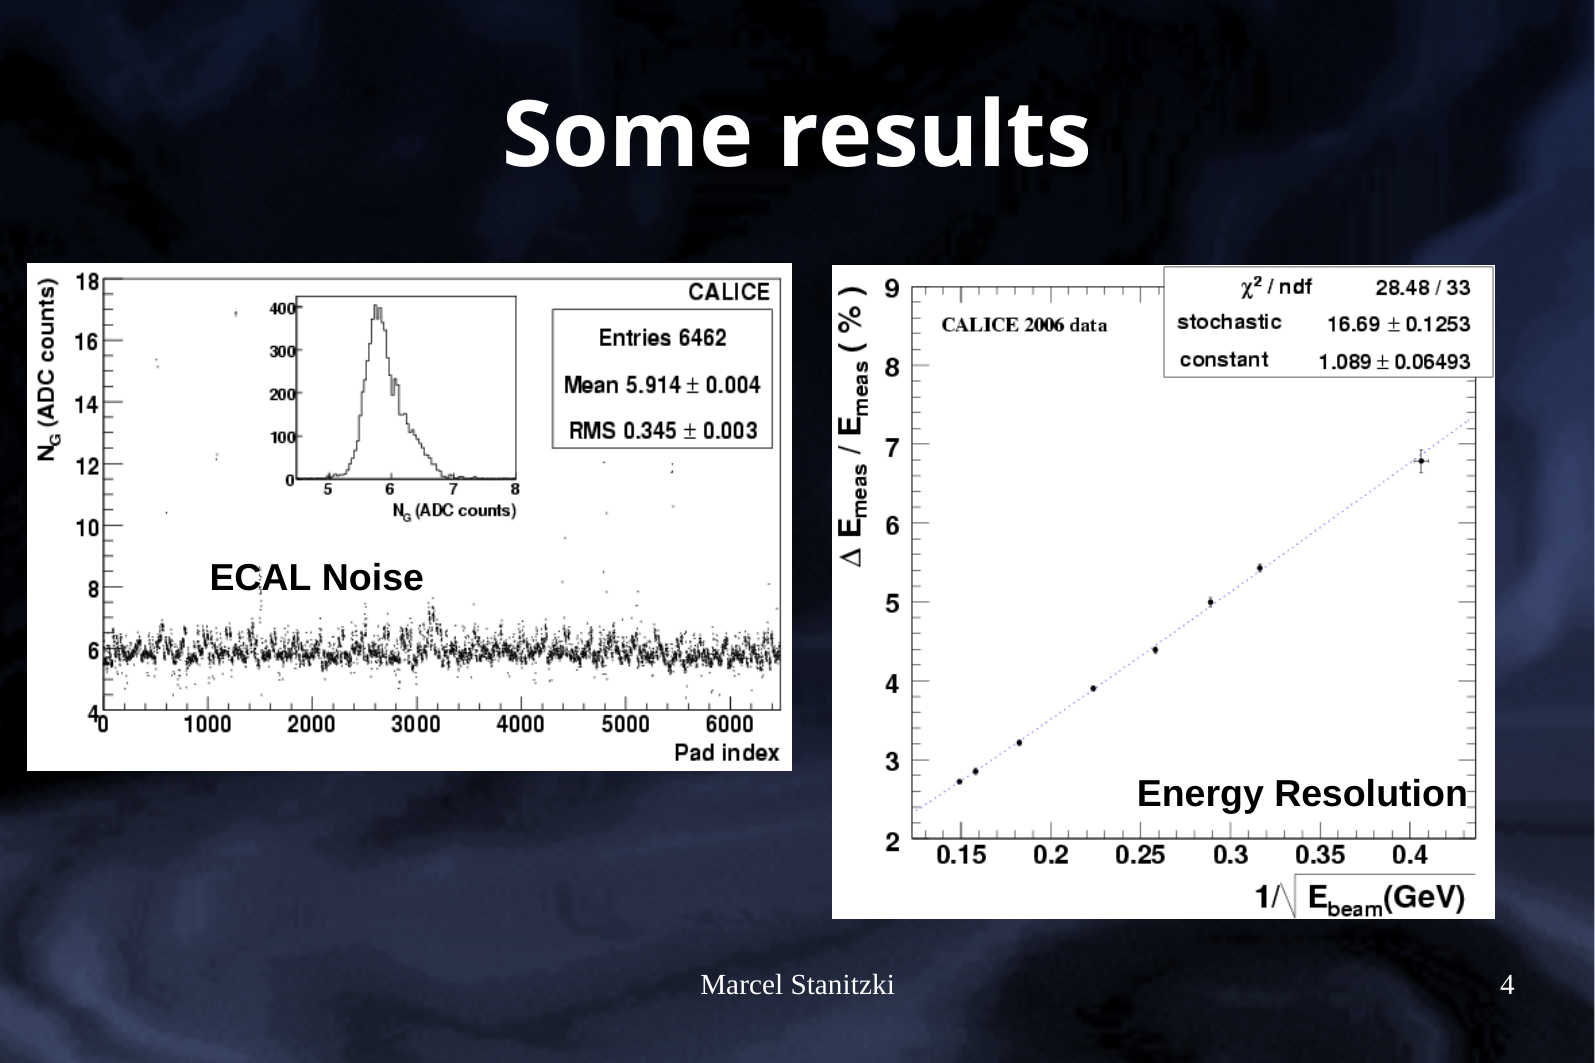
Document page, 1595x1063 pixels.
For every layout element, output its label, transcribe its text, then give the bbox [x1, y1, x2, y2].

text_box ECAL Noise [194, 549, 440, 607]
picture [0, 0, 1595, 1063]
title Some results [79, 49, 1515, 213]
text_box Energy Resolution [1122, 764, 1484, 822]
